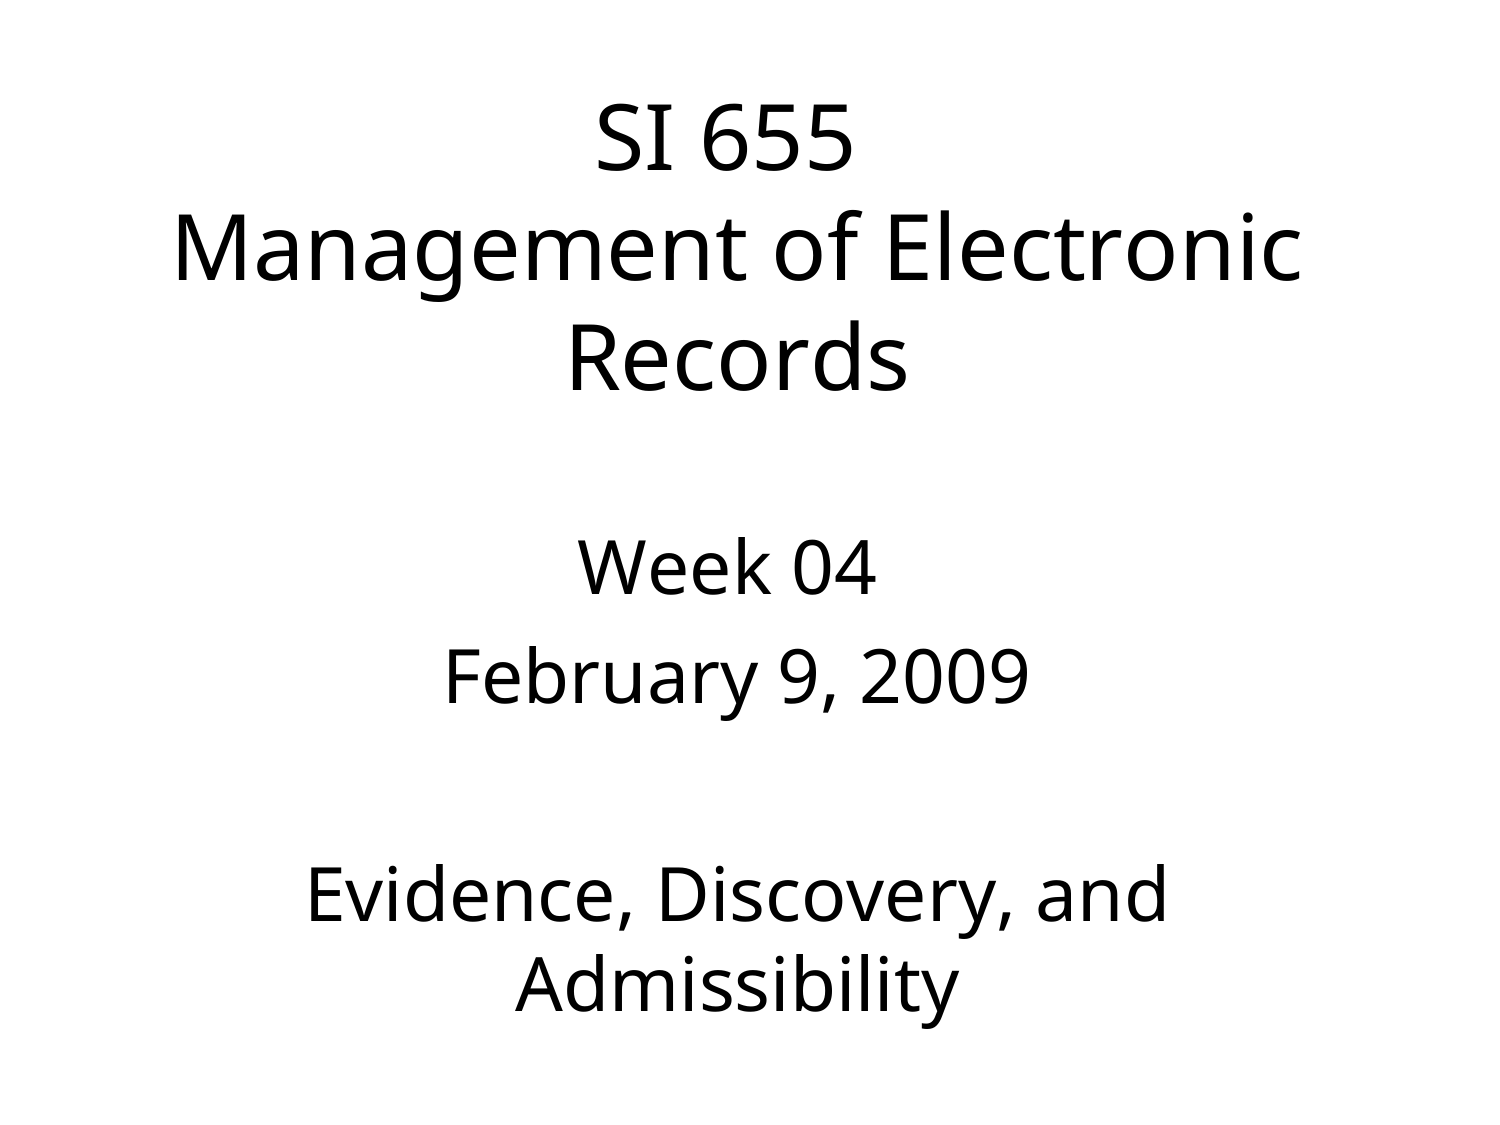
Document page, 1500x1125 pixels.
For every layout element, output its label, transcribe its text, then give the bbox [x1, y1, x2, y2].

text_box Week 04 February 9, 2009 Evidence, Discovery, and Admissibility [212, 512, 1263, 1034]
title SI 655 Management of Electronic Records [99, 71, 1375, 417]
